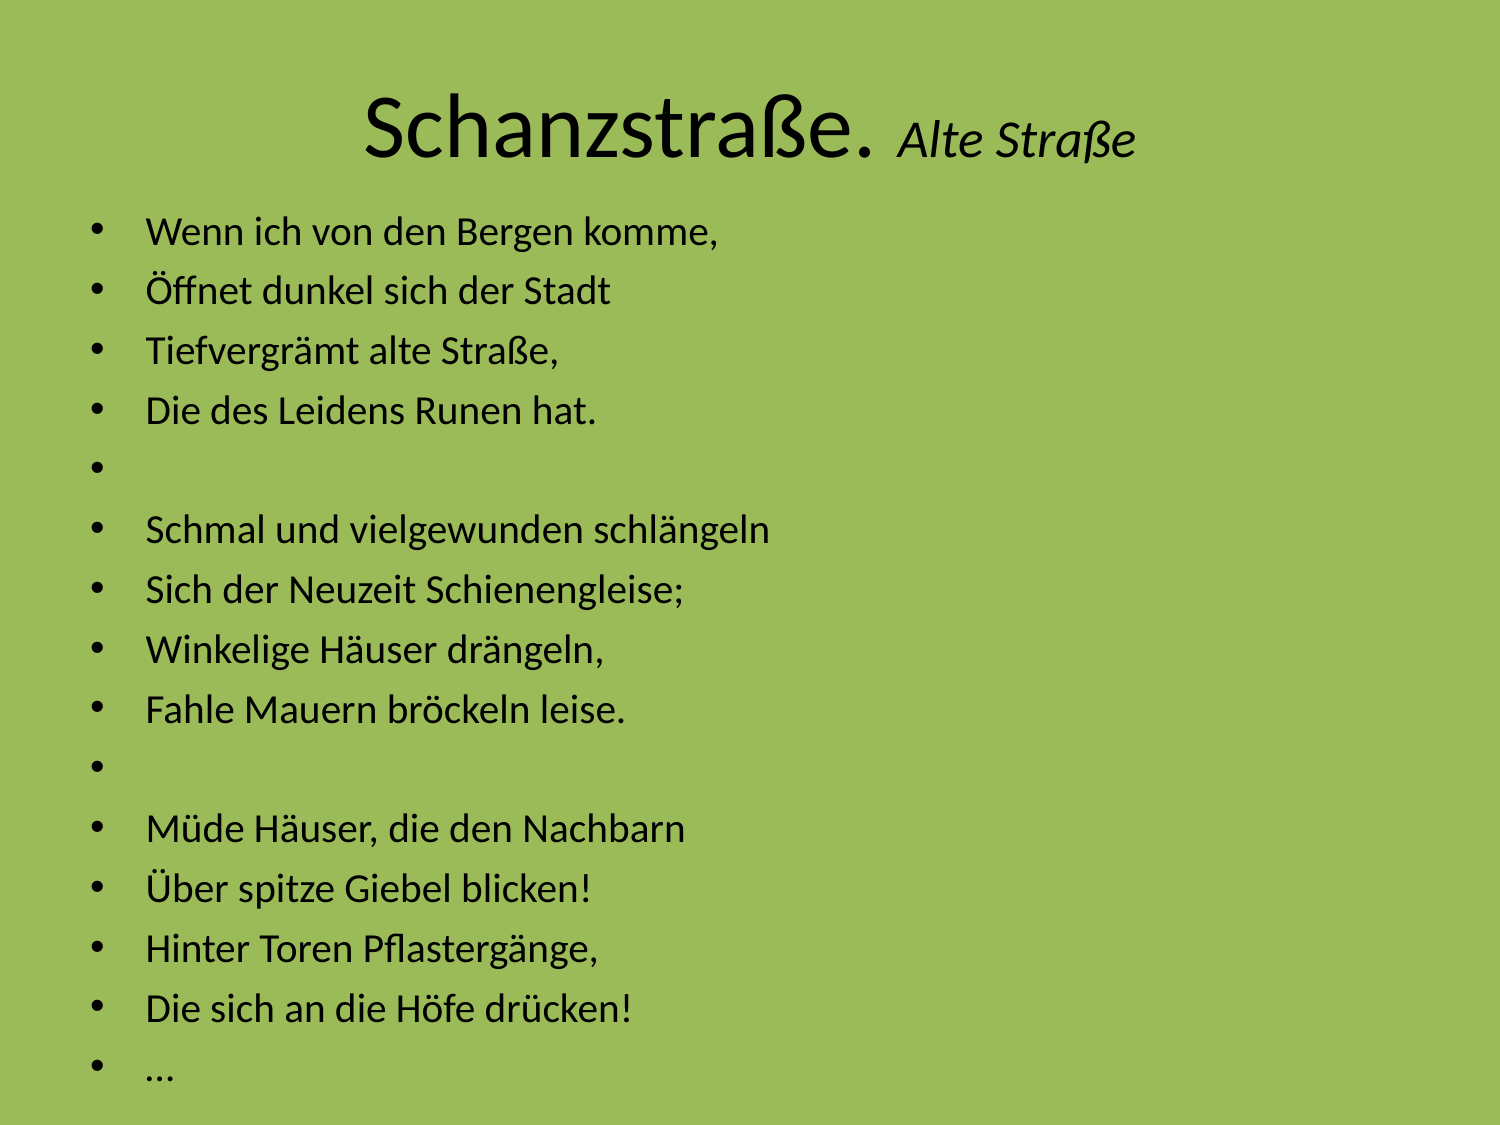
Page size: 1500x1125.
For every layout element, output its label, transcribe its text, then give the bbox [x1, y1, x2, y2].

list Wenn ich von den Bergen komme, Öffnet dunkel sich der Stadt Tiefvergrämt alte Straße, Die des Leidens Runen hat. Schmal und vielgewunden schlängeln Sich der Neuzeit Schienengleise; Winkelige Häuser drängeln, Fahle Mauern bröckeln leise. Müde Häuser, die den Nachbarn Über spitze Giebel blicken! Hinter Toren Pflastergänge, Die sich an die Höfe drücken! … [75, 196, 1426, 1106]
title Schanzstraße. Alte Straße [75, 45, 1426, 196]
